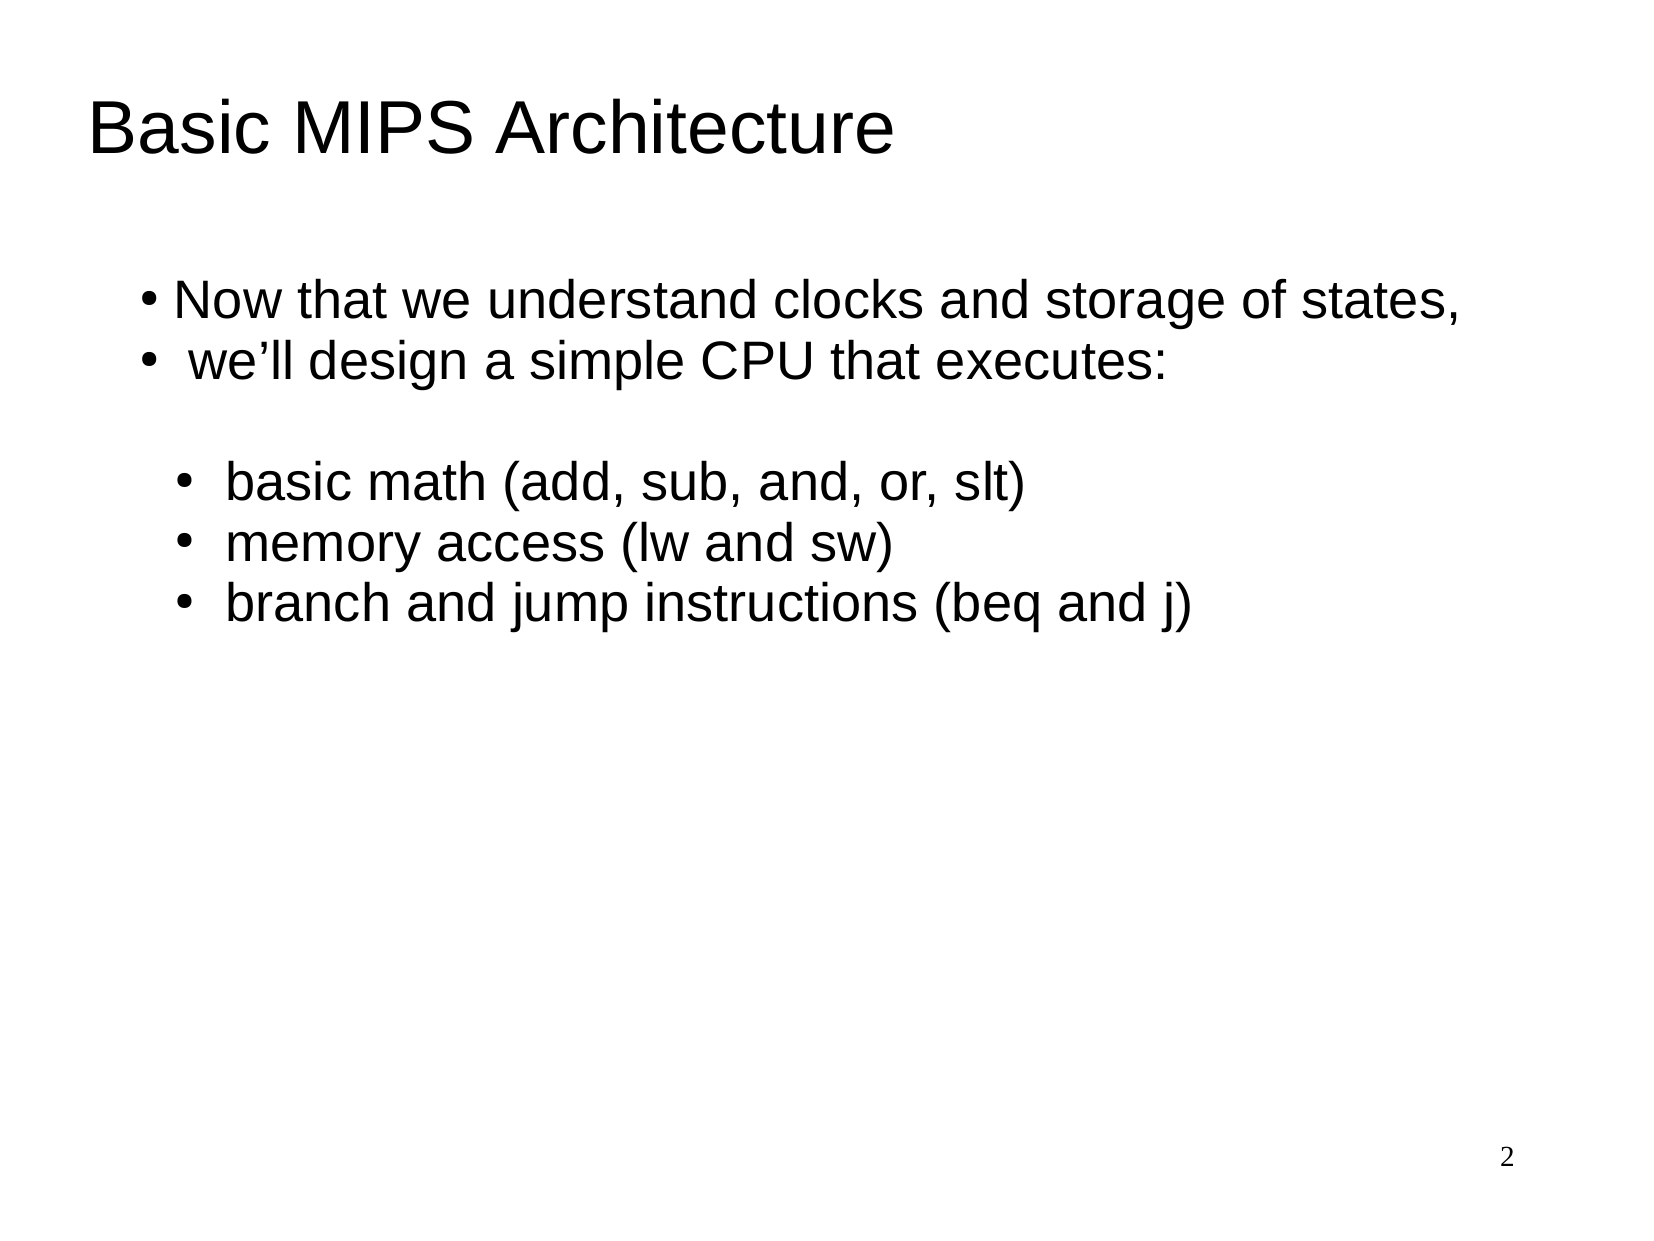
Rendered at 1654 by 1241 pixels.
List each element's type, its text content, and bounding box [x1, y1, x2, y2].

text_box Now that we understand clocks and storage of states, we’ll design a simple CPU that executes: basic math (add, sub, and, or, slt) memory access (lw and sw) branch and jump instructions (beq and j) [124, 262, 1478, 641]
text_box <number> [1184, 1129, 1530, 1213]
text_box Basic MIPS Architecture [73, 71, 912, 177]
